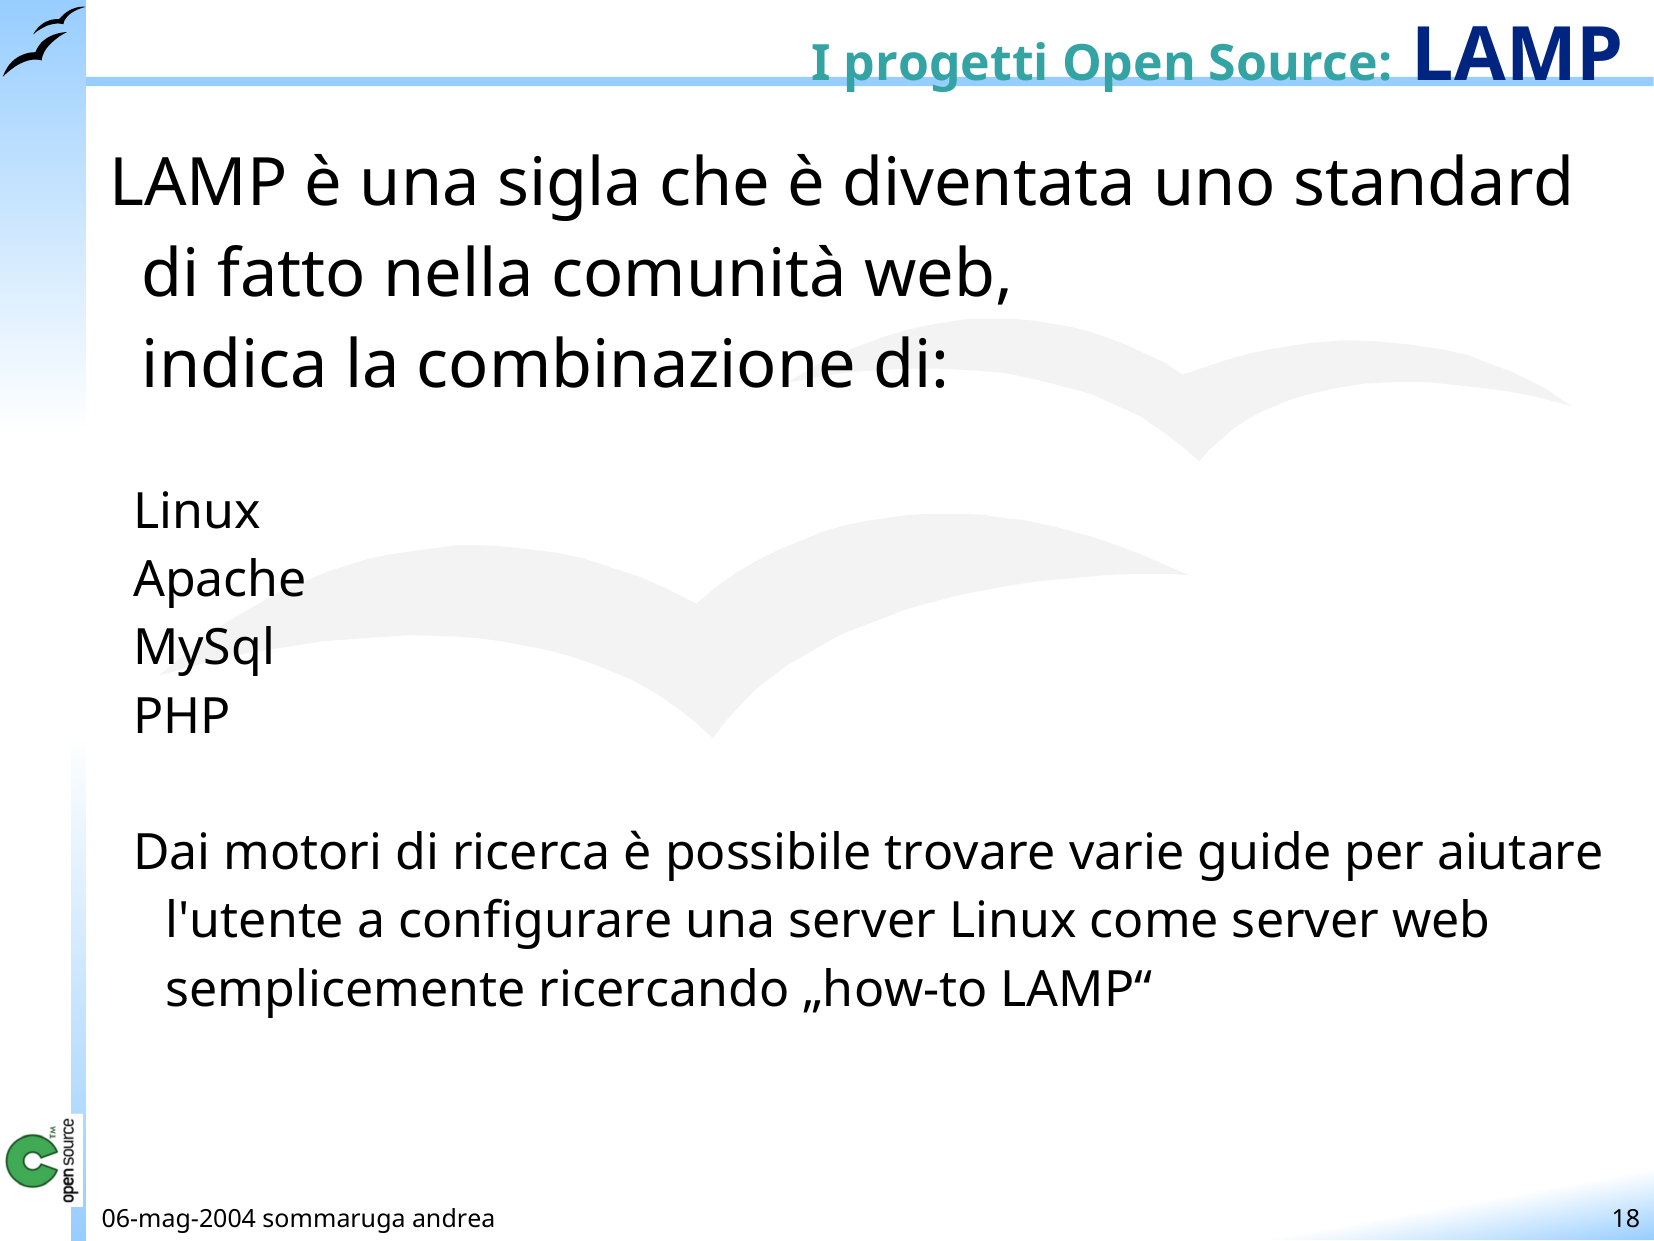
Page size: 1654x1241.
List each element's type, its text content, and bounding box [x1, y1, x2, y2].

title I progetti Open Source: LAMP [85, 0, 1654, 104]
list LAMP è una sigla che è diventata uno standard di fatto nella comunità web, indica la combinazione di: Linux Apache MySql PHP Dai motori di ricerca è possibile trovare varie guide per aiutare l'utente a configurare una server Linux come server web semplicemente ricercando „how-to LAMP“ [85, 134, 1628, 920]
picture [1, 1115, 83, 1207]
